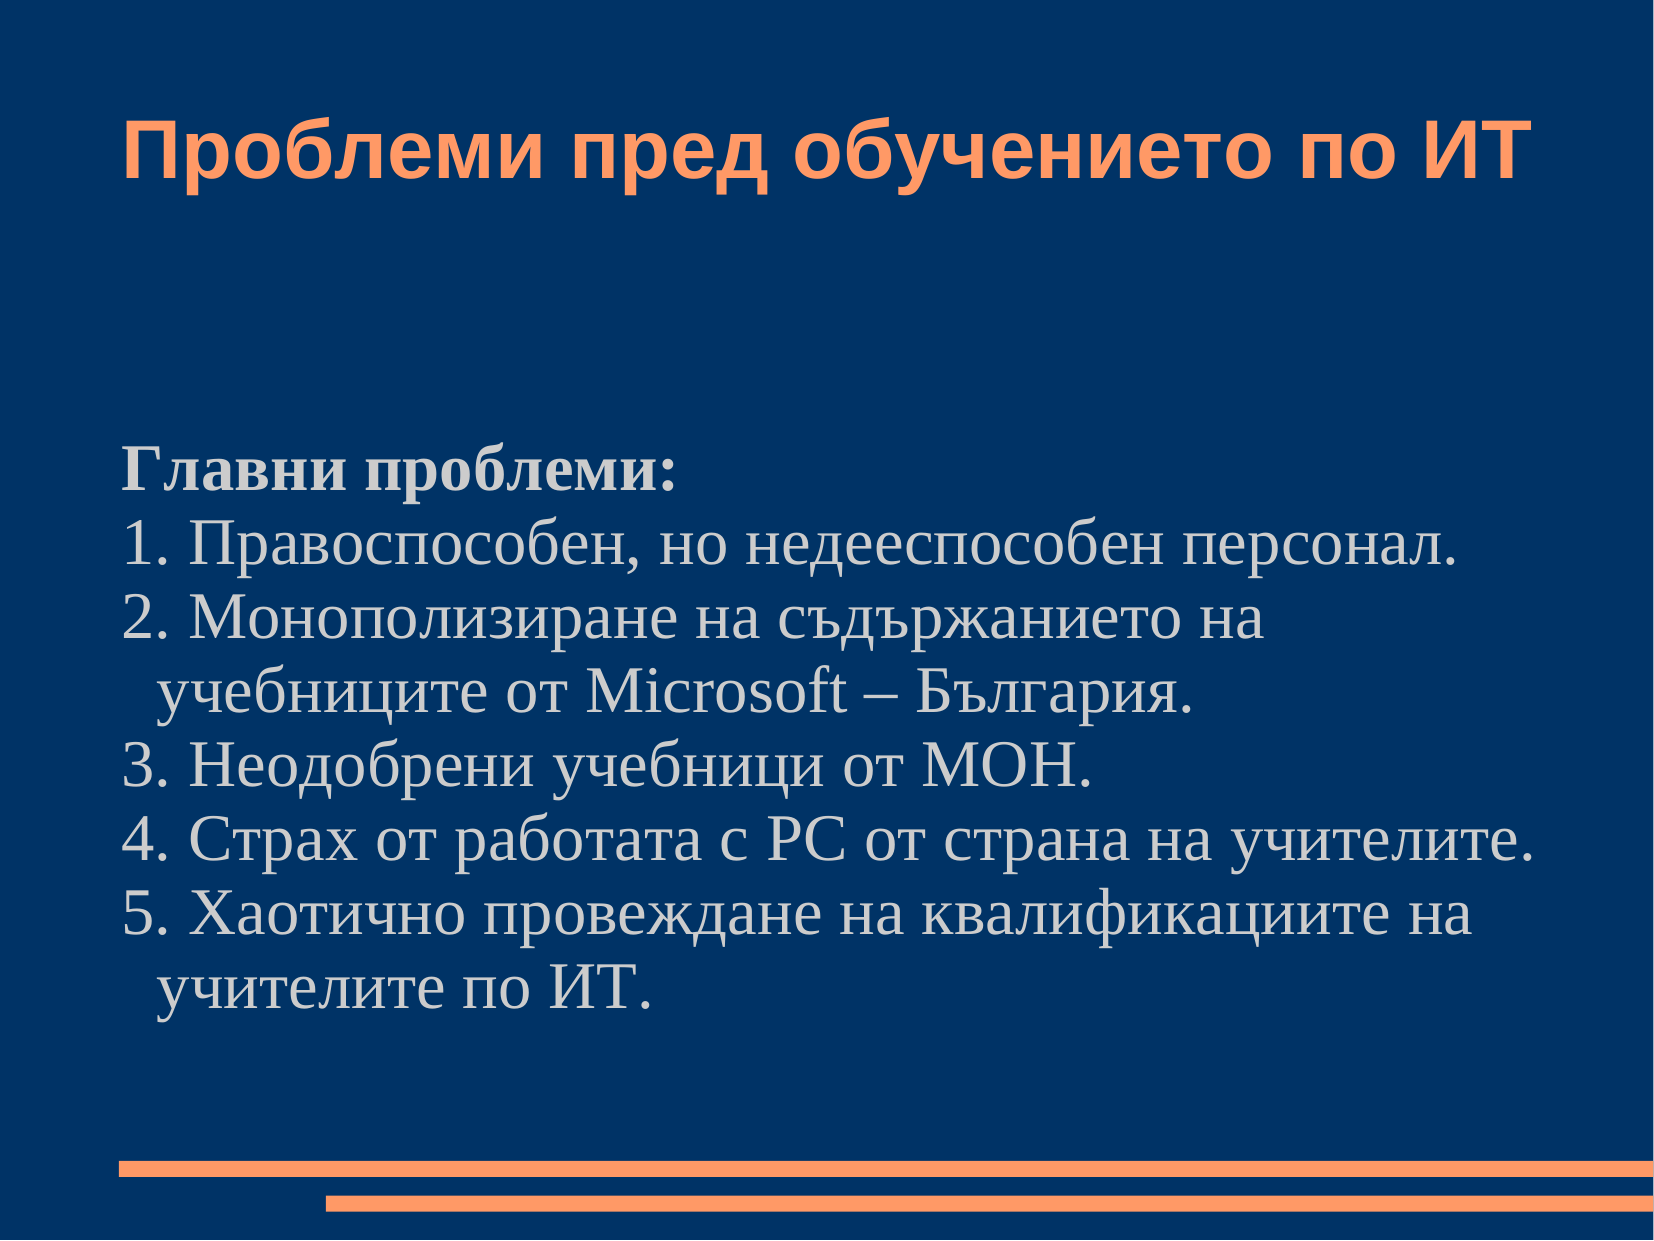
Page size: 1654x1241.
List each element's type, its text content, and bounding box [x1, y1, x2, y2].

title Проблеми пред обучението по ИТ [121, 46, 1534, 254]
subtitle Главни проблеми: 1. Правоспособен, но недееспособен персонал. 2. Монополизиране на съдържанието на учебниците от Microsoft – България. 3. Неодобрени учебници от МОН. 4. Страх от работата с PC от страна на учителите. 5. Хаотично провеждане на квалификациите на учителите по ИТ. [121, 322, 1561, 1133]
